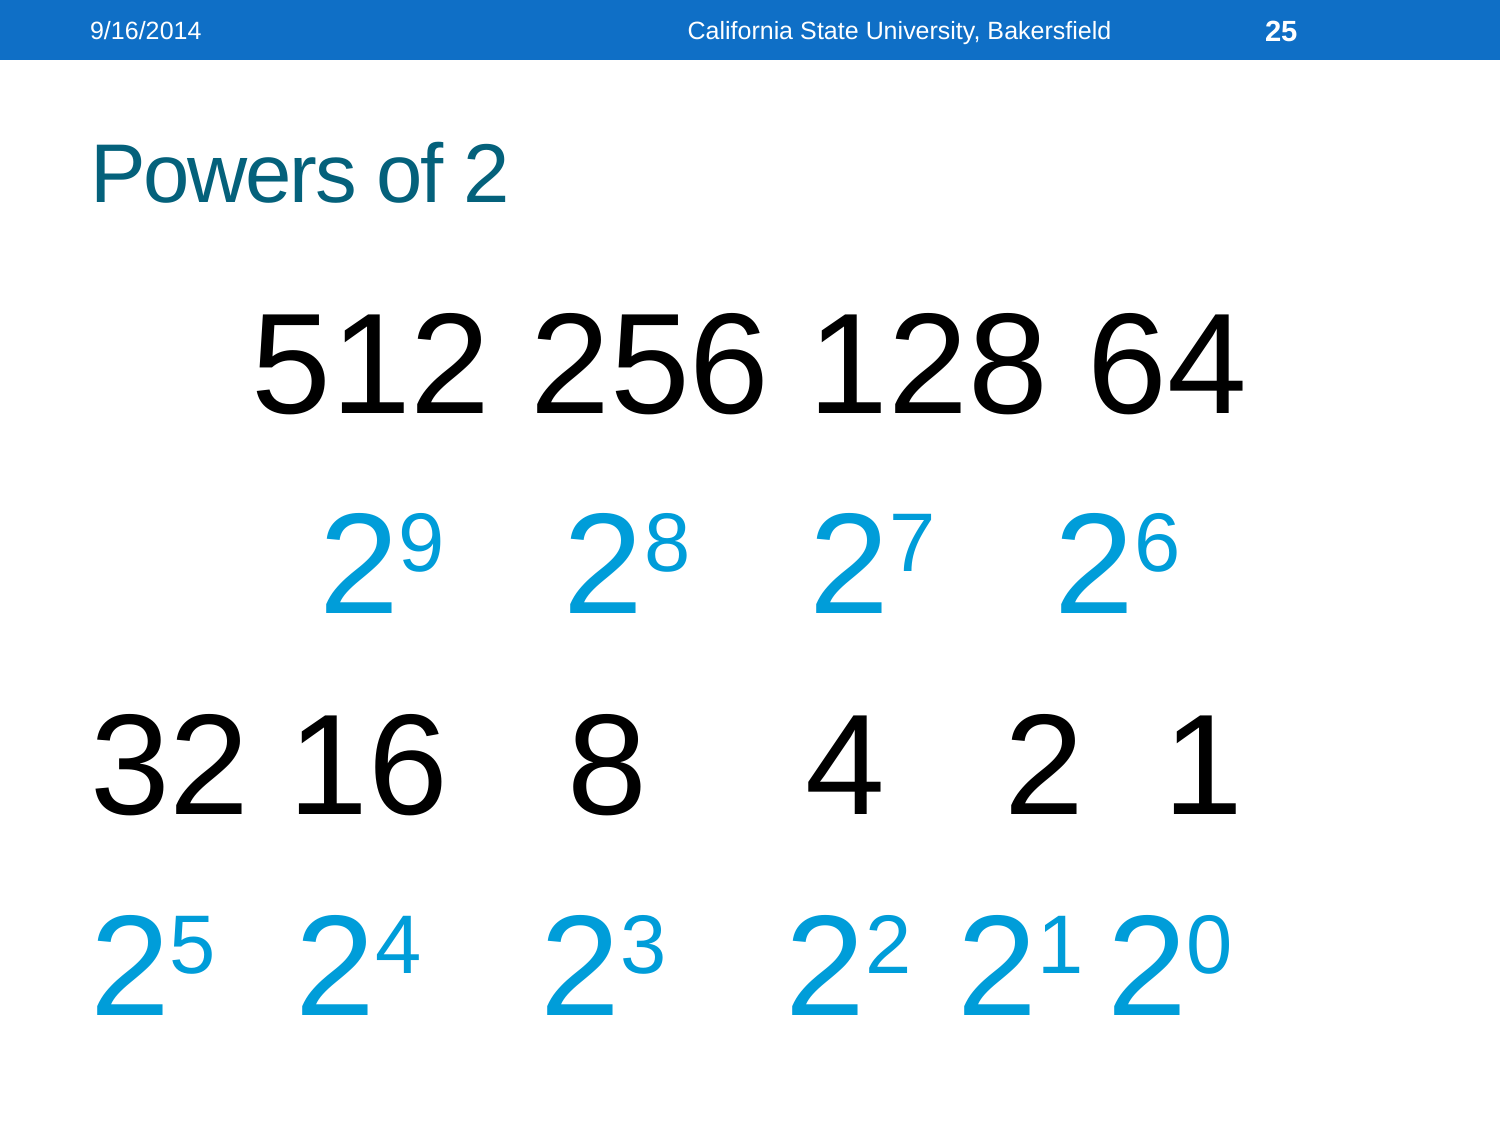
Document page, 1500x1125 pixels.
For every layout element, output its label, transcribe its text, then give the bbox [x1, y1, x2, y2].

slide_number <number> [1250, 3, 1425, 57]
title Powers of 2 [75, 87, 1425, 250]
footer California State University, Bakersfield [562, 3, 1238, 57]
list 512 256 128 64 29 28 27 26 32 16 8 4 2 1 25 24 23 22 21 20 [75, 262, 1425, 1063]
slide_number 9/16/2014 [75, 3, 550, 57]
